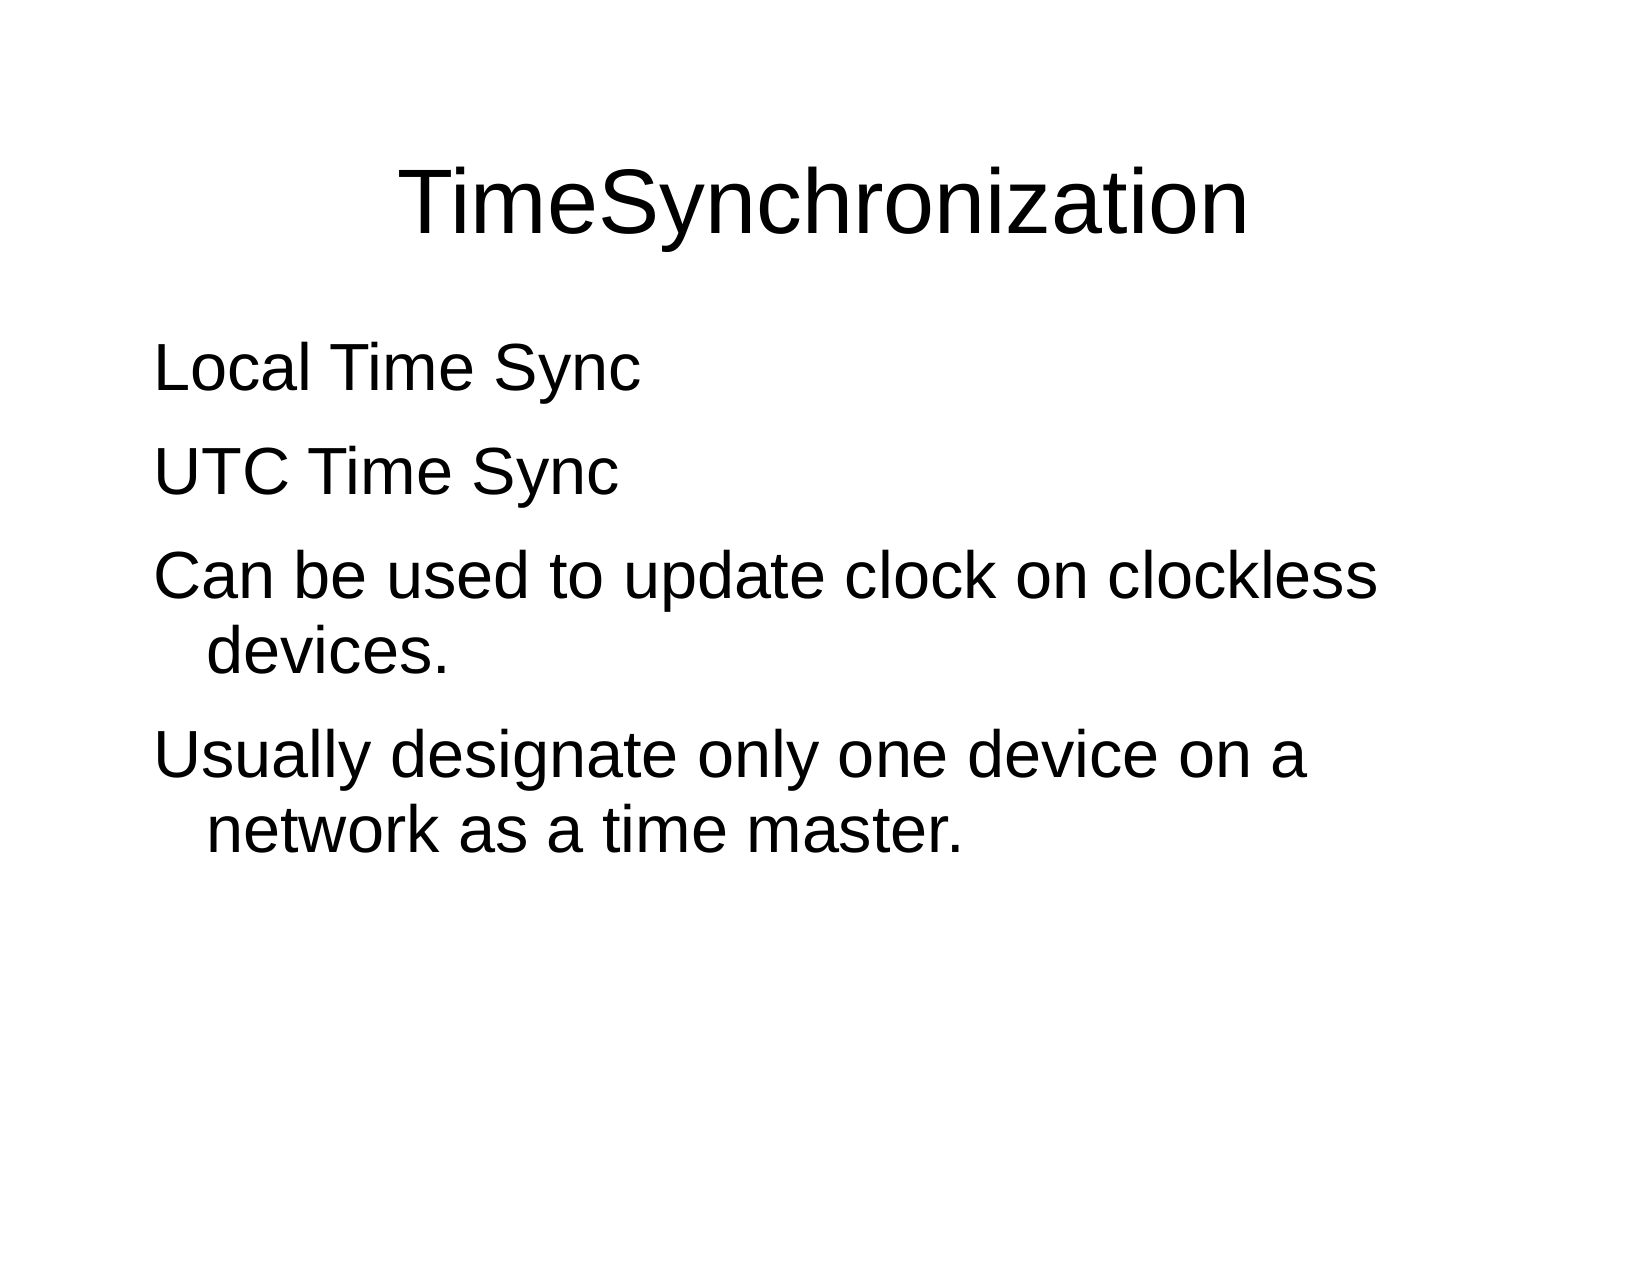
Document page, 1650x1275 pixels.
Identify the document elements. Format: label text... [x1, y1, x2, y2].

title TimeSynchronization [135, 112, 1515, 291]
list Local Time Sync UTC Time Sync Can be used to update clock on clockless devices. Usually designate only one device on a network as a time master. [135, 329, 1515, 1079]
